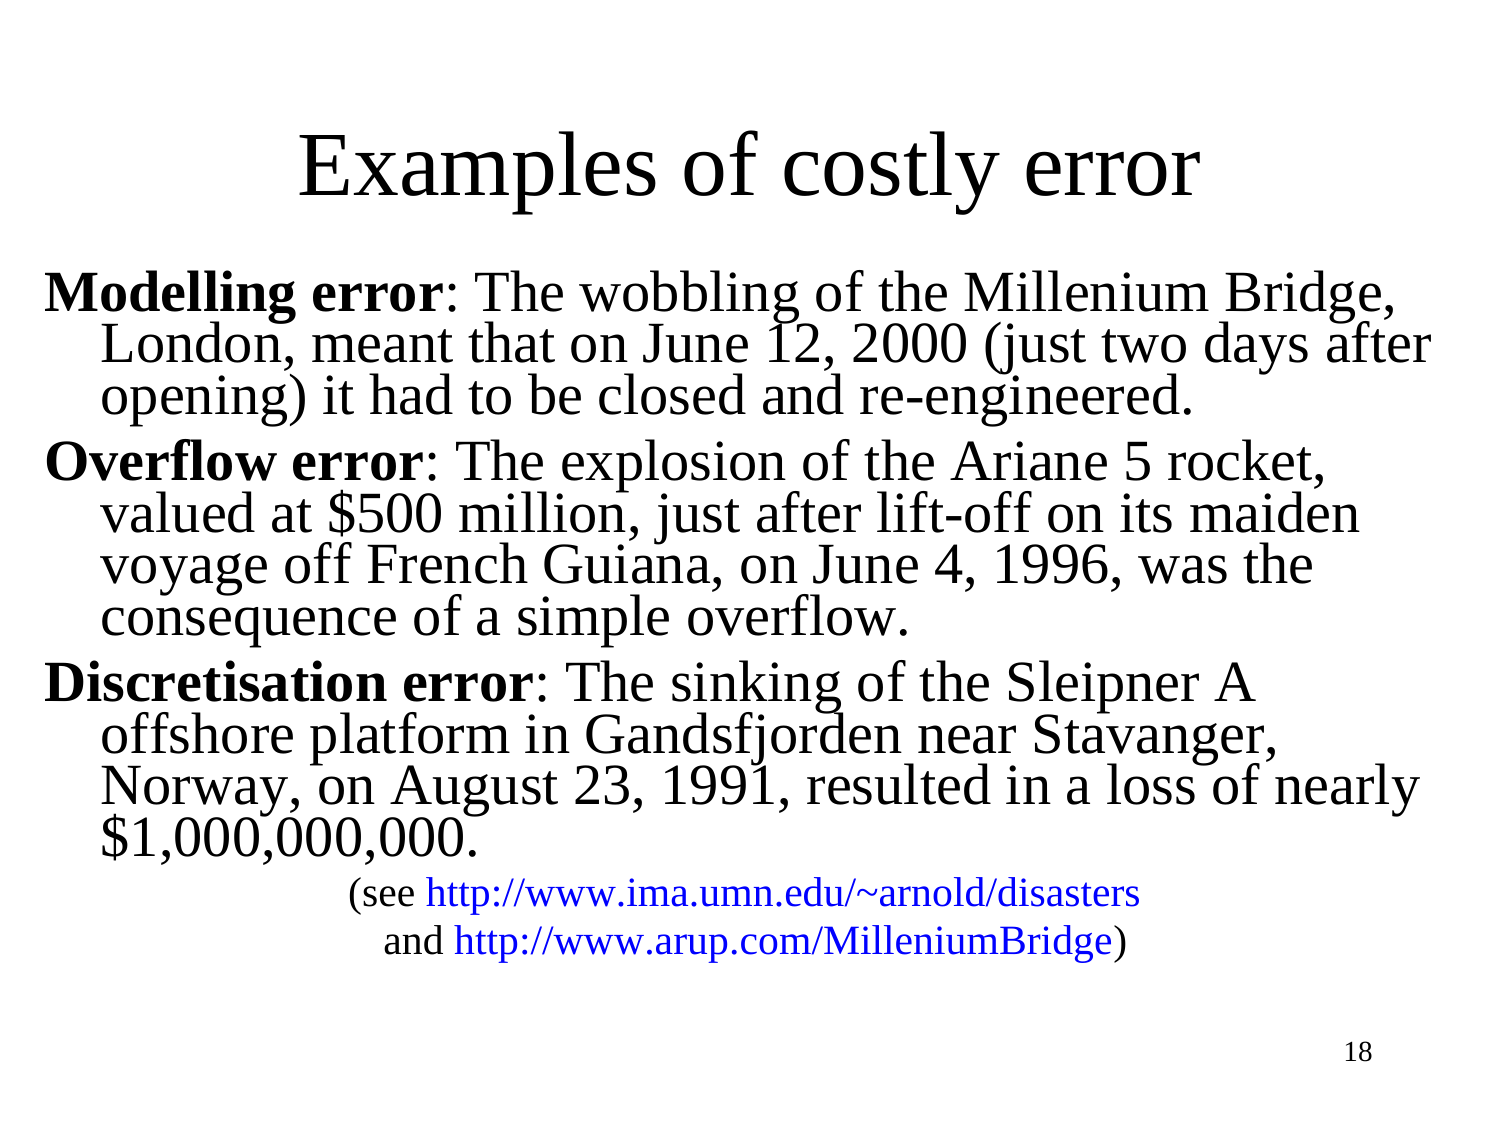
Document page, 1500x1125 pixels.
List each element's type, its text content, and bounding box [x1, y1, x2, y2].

title Examples of costly error [112, 99, 1388, 229]
list Modelling error: The wobbling of the Millenium Bridge, London, meant that on June 12, 2000 (just two days after opening) it had to be closed and re-engineered. Overflow error: The explosion of the Ariane 5 rocket, valued at $500 million, just after lift-off on its maiden voyage off French Guiana, on June 4, 1996, was the consequence of a simple overflow. Discretisation error: The sinking of the Sleipner A offshore platform in Gandsfjorden near Stavanger, Norway, on August 23, 1991, resulted in a loss of nearly $1,000,000,000. (see http://www.ima.umn.edu/~arnold/disasters and http://www.arup.com/MilleniumBridge) [29, 262, 1471, 1047]
text_box <number> [1074, 1047, 1388, 1101]
